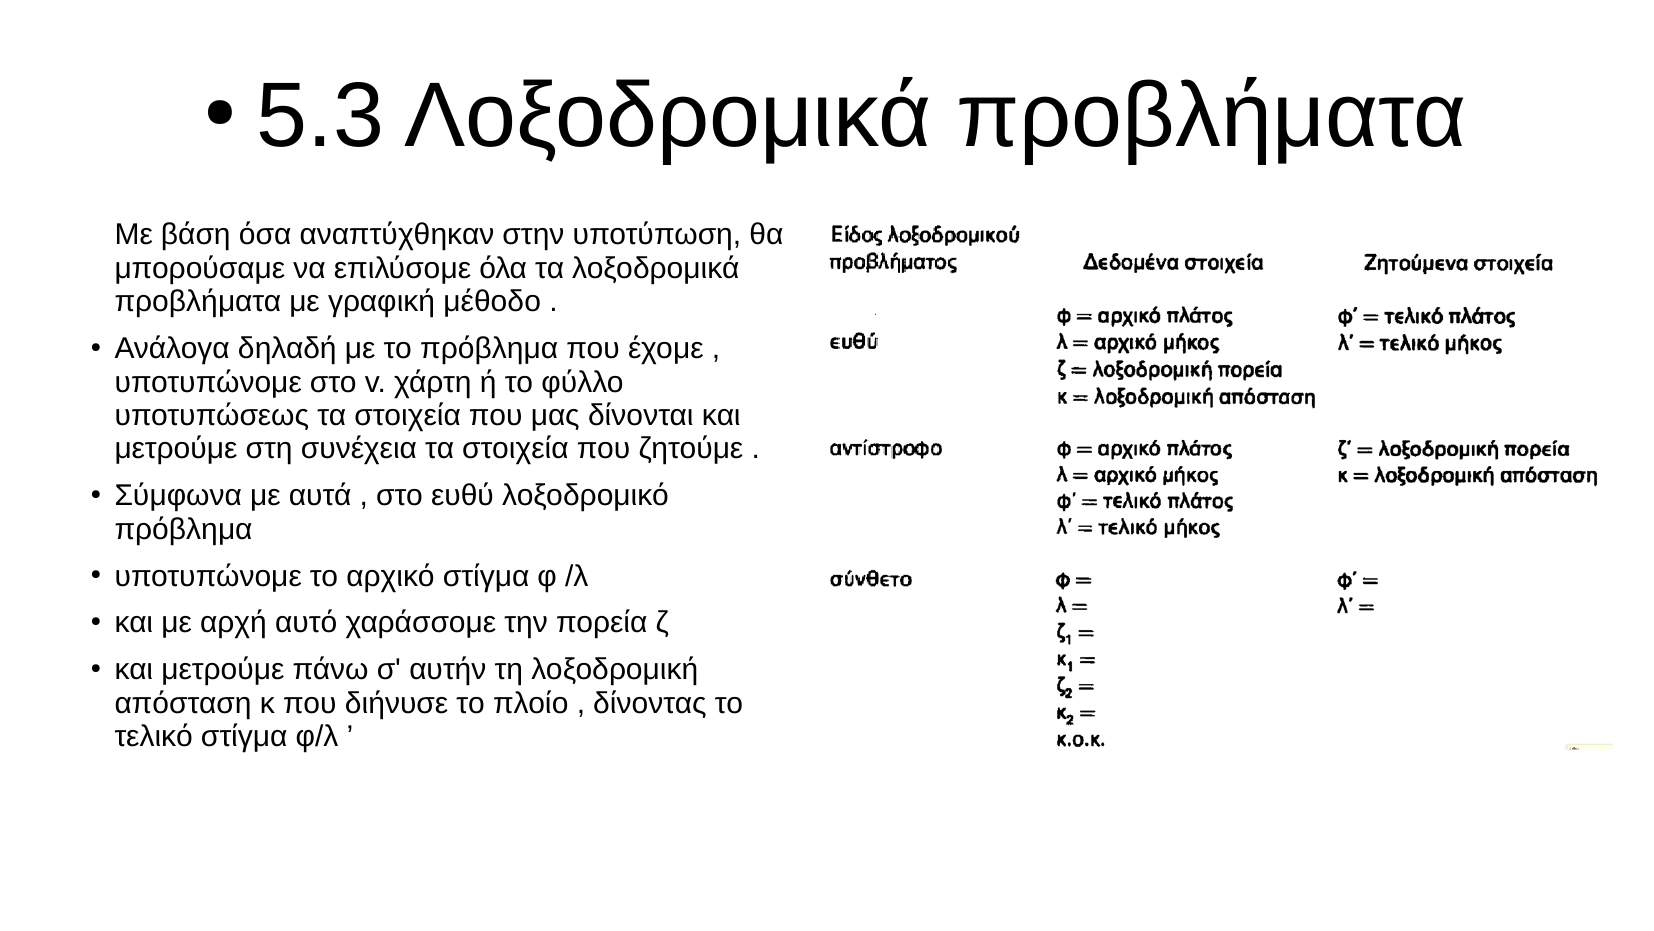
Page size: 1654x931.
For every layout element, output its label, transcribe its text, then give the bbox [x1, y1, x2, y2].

title 5.3 Λοξοδρομικά προβλήματα [82, 37, 1571, 193]
list Με βάση όσα αναπτύχθηκαν στην υποτύπωση, θα μπορούσαμε να επιλύσομε όλα τα λοξοδρομικά προβλήματα με γραφική μέθοδο . Ανάλογα δηλαδή με το πρόβλημα που έχομε , υποτυπώνομε στο v. χάρτη ή το φύλλο υποτυπώσεως τα στοιχεία που μας δίνονται και μετρούμε στη συνέχεια τα στοιχεία που ζητούμε . Σύμφωνα με αυτά , στο ευθύ λοξοδρομικό πρόβλημα υποτυπώνομε το αρχικό στίγμα φ /λ και με αρχή αυτό χαράσσομε την πορεία ζ και μετρούμε πάνω σ' αυτήν τη λοξοδρομική απόσταση κ που διήνυσε το πλοίο , δίνοντας το τελικό στίγμα φ/λ ’ [82, 217, 809, 758]
picture [825, 217, 1613, 751]
